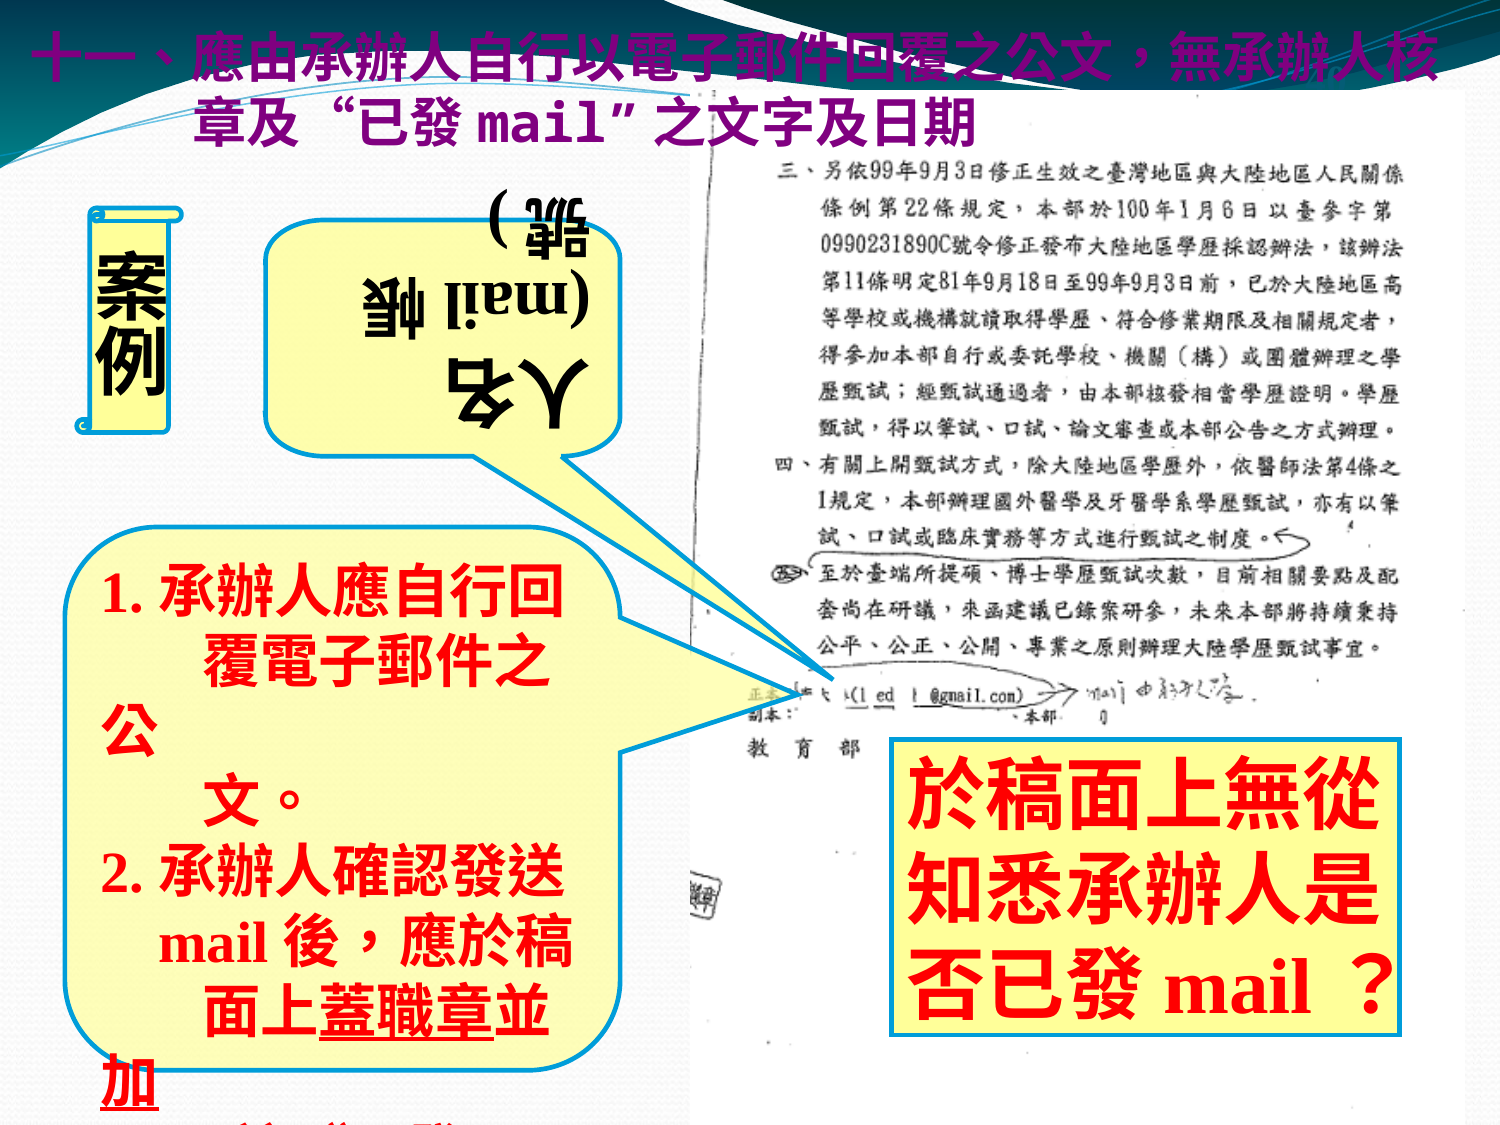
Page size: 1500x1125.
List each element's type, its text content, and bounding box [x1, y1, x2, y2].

text_box 人名 (mail帳號) [265, 219, 834, 680]
text_box 案例 [76, 207, 182, 433]
text_box 十一、應由承辦人自行以電子郵件回覆之公文，無承辦人核 章及“已發mail”之文字及日期 [29, 0, 1459, 154]
text_box 於稿面上無從 知悉承辦人是 否已發mail？ [892, 740, 1400, 1035]
text_box 1.承辦人應自行回 覆電子郵件之公 文。 2.承辦人確認發送 mail後，應於稿 面上蓋職章並加 註“已發mail” [64, 527, 798, 1071]
picture [690, 90, 1465, 1125]
